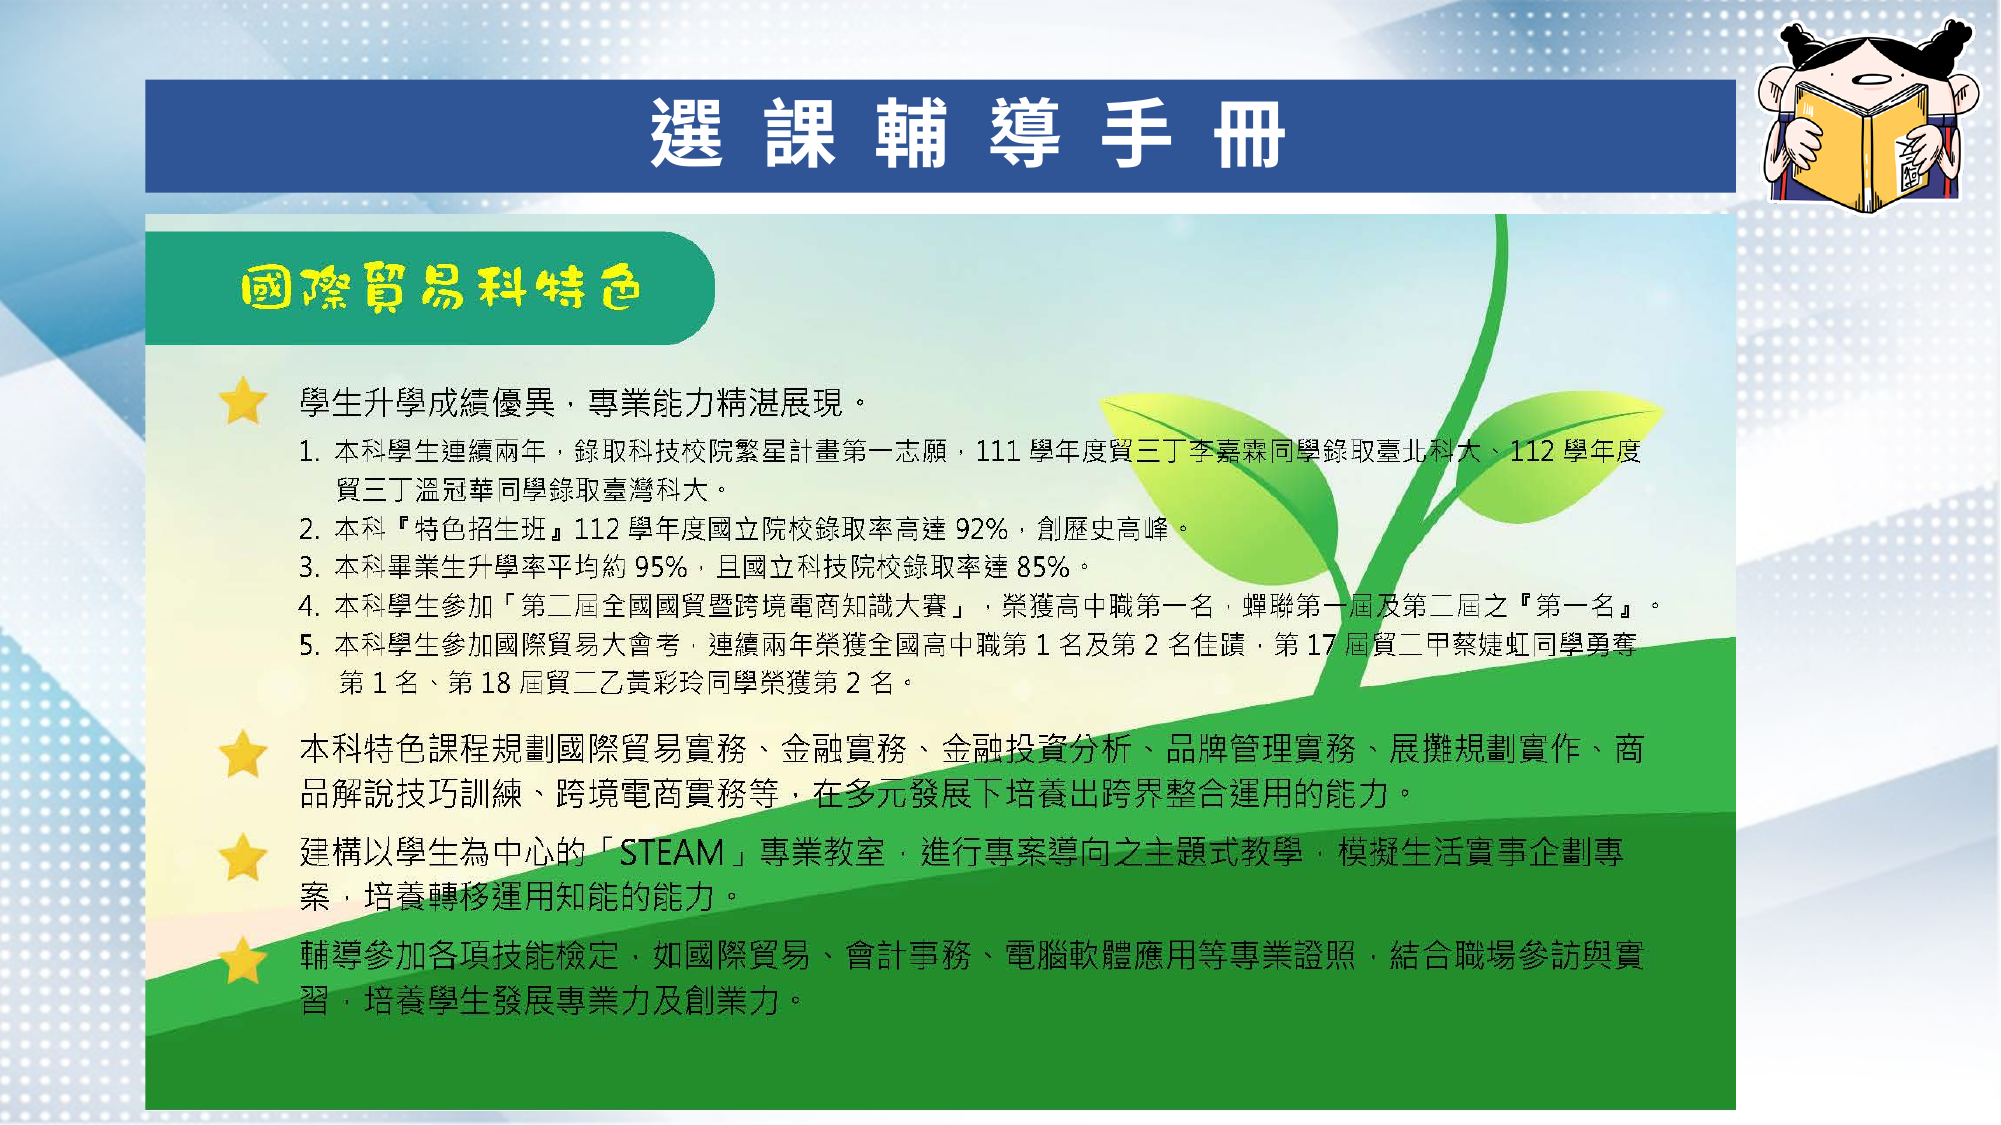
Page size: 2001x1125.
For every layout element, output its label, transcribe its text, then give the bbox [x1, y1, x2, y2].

picture [0, 0, 2000, 1125]
text_box 選 課 輔 導 手 冊 [145, 79, 1736, 193]
